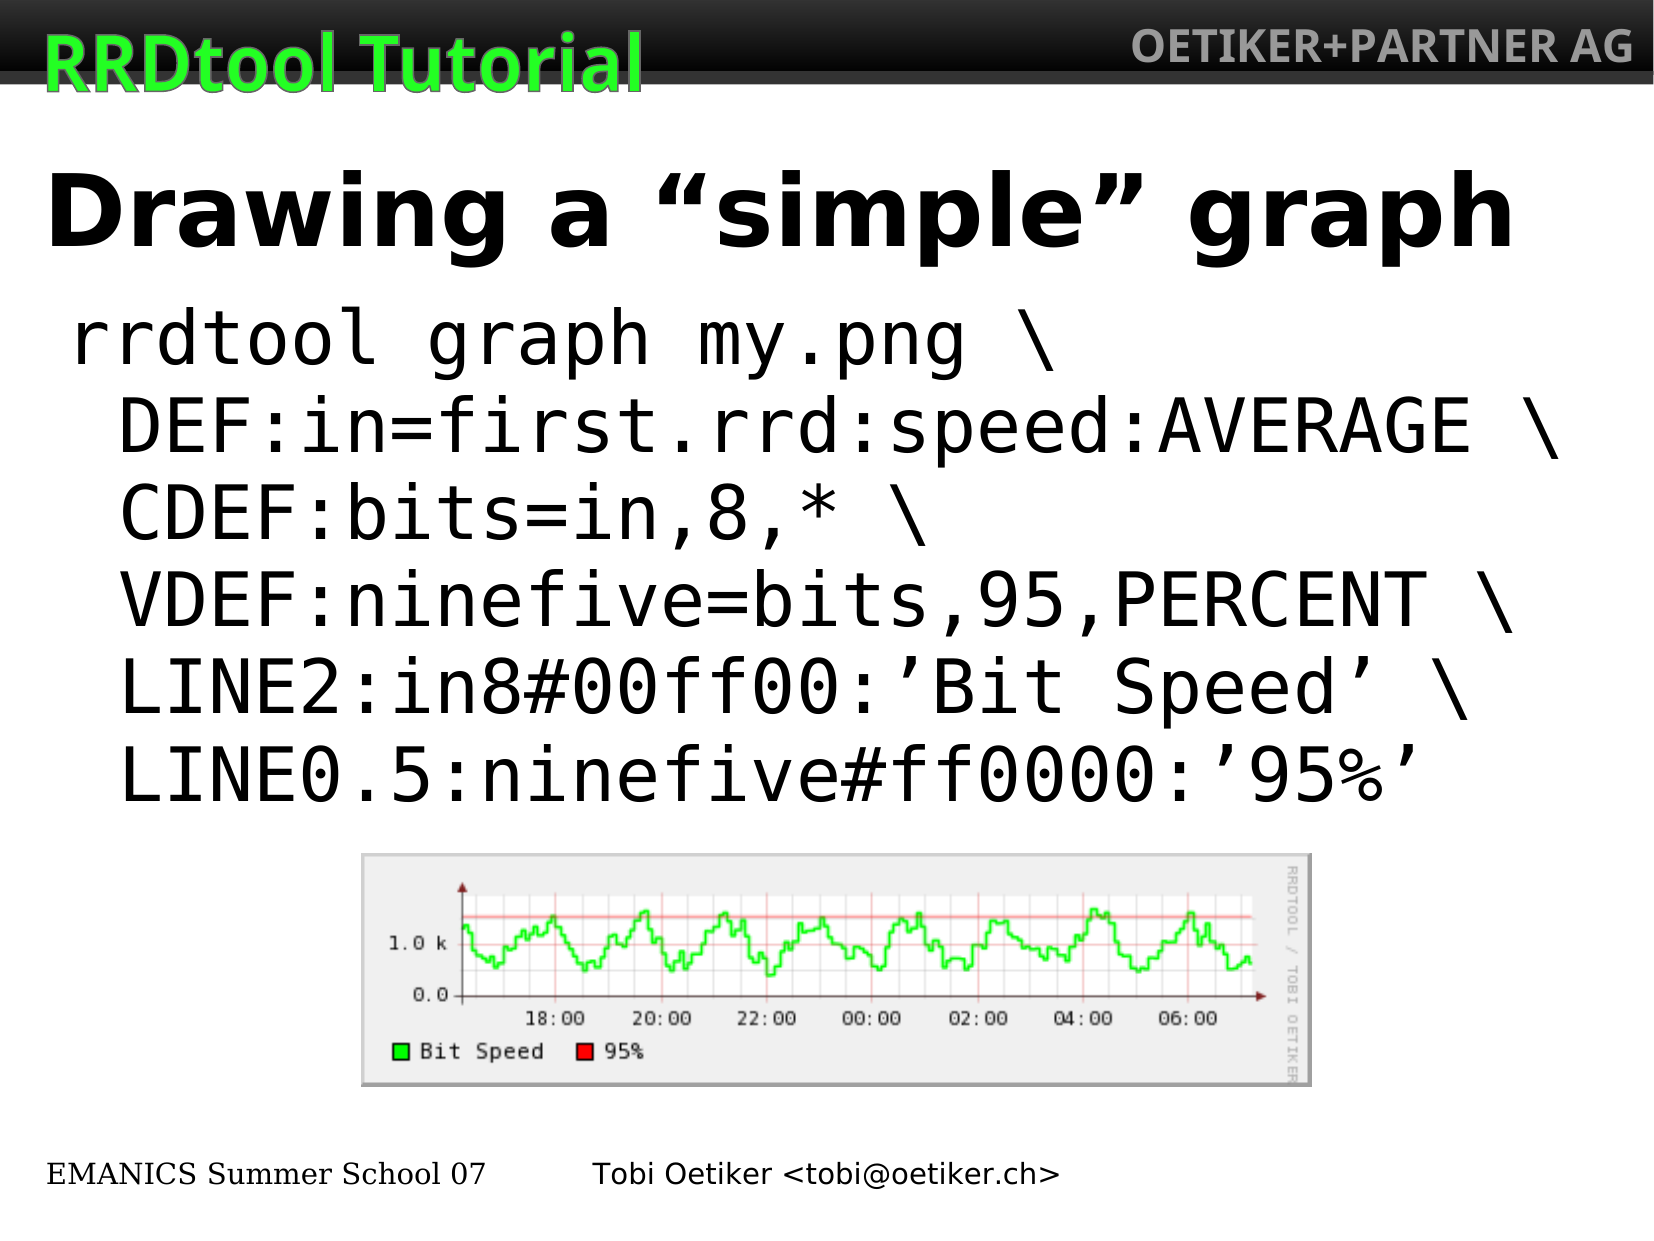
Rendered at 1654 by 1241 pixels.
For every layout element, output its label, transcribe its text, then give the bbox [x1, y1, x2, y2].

text_box rrdtool graph my.png \ DEF:in=first.rrd:speed:AVERAGE \ CDEF:bits=in,8,* \ VDEF:ninefive=bits,95,PERCENT \ LINE2:in8#00ff00:’Bit Speed’ \ LINE0.5:ninefive#ff0000:’95%’ [47, 295, 1596, 820]
title Drawing a “simple” graph [43, 137, 1582, 287]
picture [361, 853, 1312, 1087]
